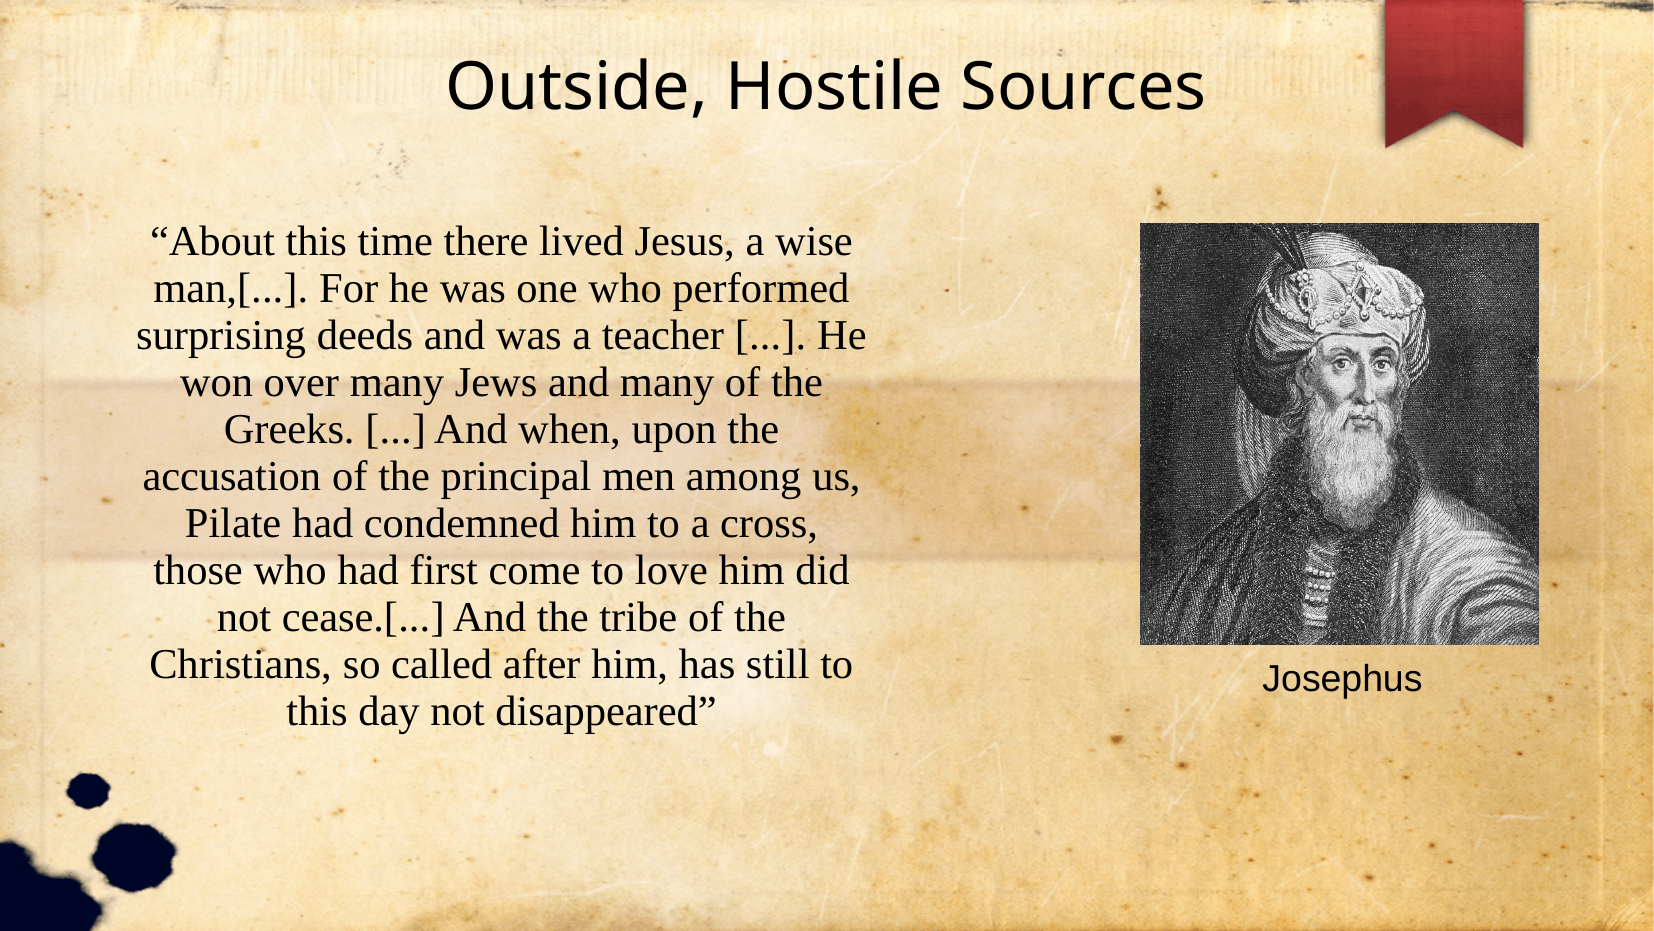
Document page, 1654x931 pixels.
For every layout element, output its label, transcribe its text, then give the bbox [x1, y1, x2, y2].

text_box Josephus [1140, 650, 1546, 756]
picture [0, 0, 1654, 931]
title Outside, Hostile Sources [82, 5, 1571, 162]
list “About this time there lived Jesus, a wise man,[...]. For he was one who performed surprising deeds and was a teacher [...]. He won over many Jews and many of the Greeks. [...] And when, upon the accusation of the principal men among us, Pilate had condemned him to a cross, those who had first come to love him did not cease.[...] And the tribe of the Christians, so called after him, has still to this day not disappeared” [64, 217, 868, 901]
